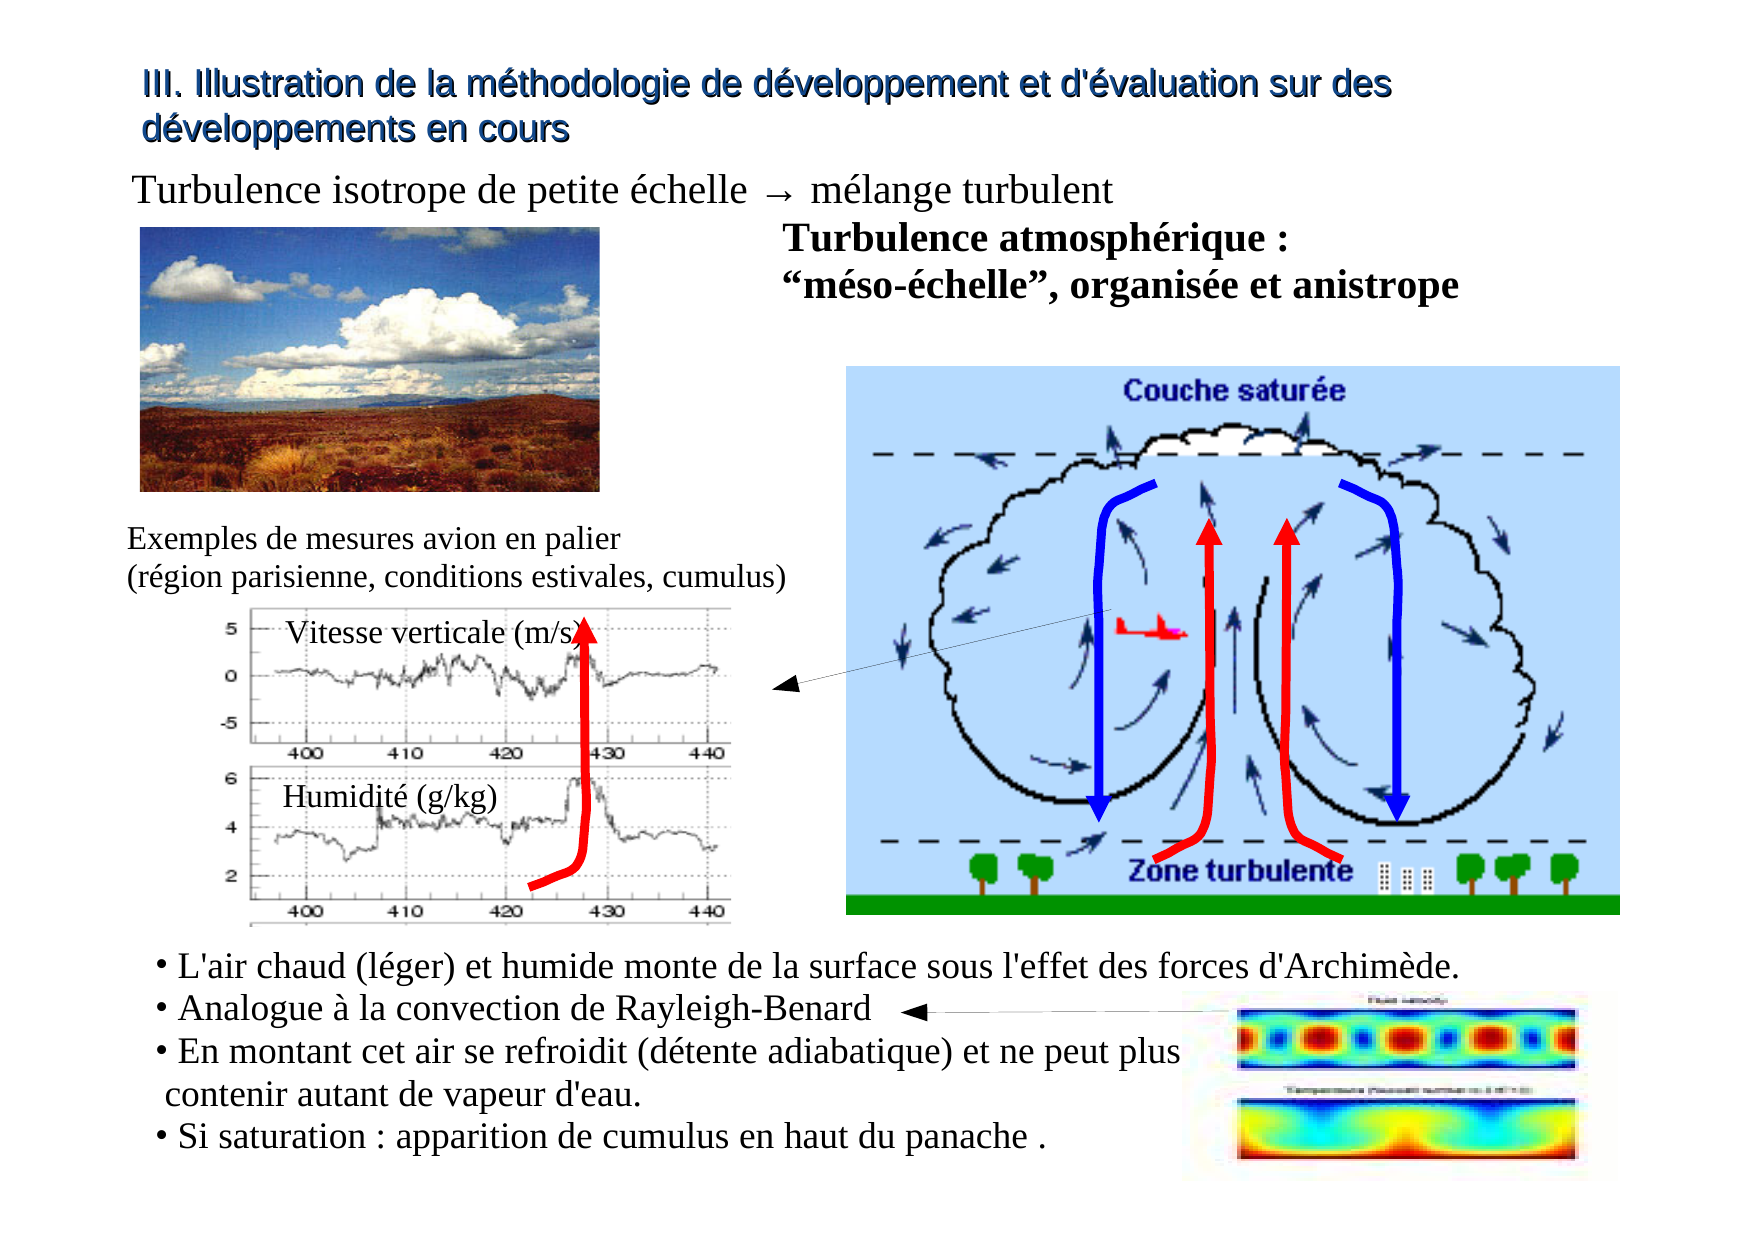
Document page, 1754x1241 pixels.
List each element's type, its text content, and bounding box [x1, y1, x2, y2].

picture [1182, 991, 1618, 1181]
picture [139, 227, 600, 492]
text_box Turbulence isotrope de petite échelle → mélange turbulent‏ Turbulence atmosphérique : “méso-échelle”, organisée et anistrope [116, 158, 1641, 306]
text_box III. Illustration de la méthodologie de développement et d'évaluation sur des développements en cours [126, 50, 1656, 156]
picture [846, 366, 1620, 915]
picture [219, 652, 732, 927]
text_box L'air chaud (léger) et humide monte de la surface sous l'effet des forces d'Archimède. Analogue à la convection de Rayleigh-Benard En montant cet air se refroidit (détente adiabatique) et ne peut plus contenir autant de vapeur d'eau. Si saturation : apparition de cumulus en haut du panache . [140, 936, 1633, 1135]
text_box Humidité (g/kg)‏ [267, 770, 543, 814]
text_box Exemples de mesures avion en palier (région parisienne, conditions estivales, cumulus)‏ [112, 511, 920, 652]
text_box Vitesse verticale (m/s)‏ [270, 606, 639, 649]
